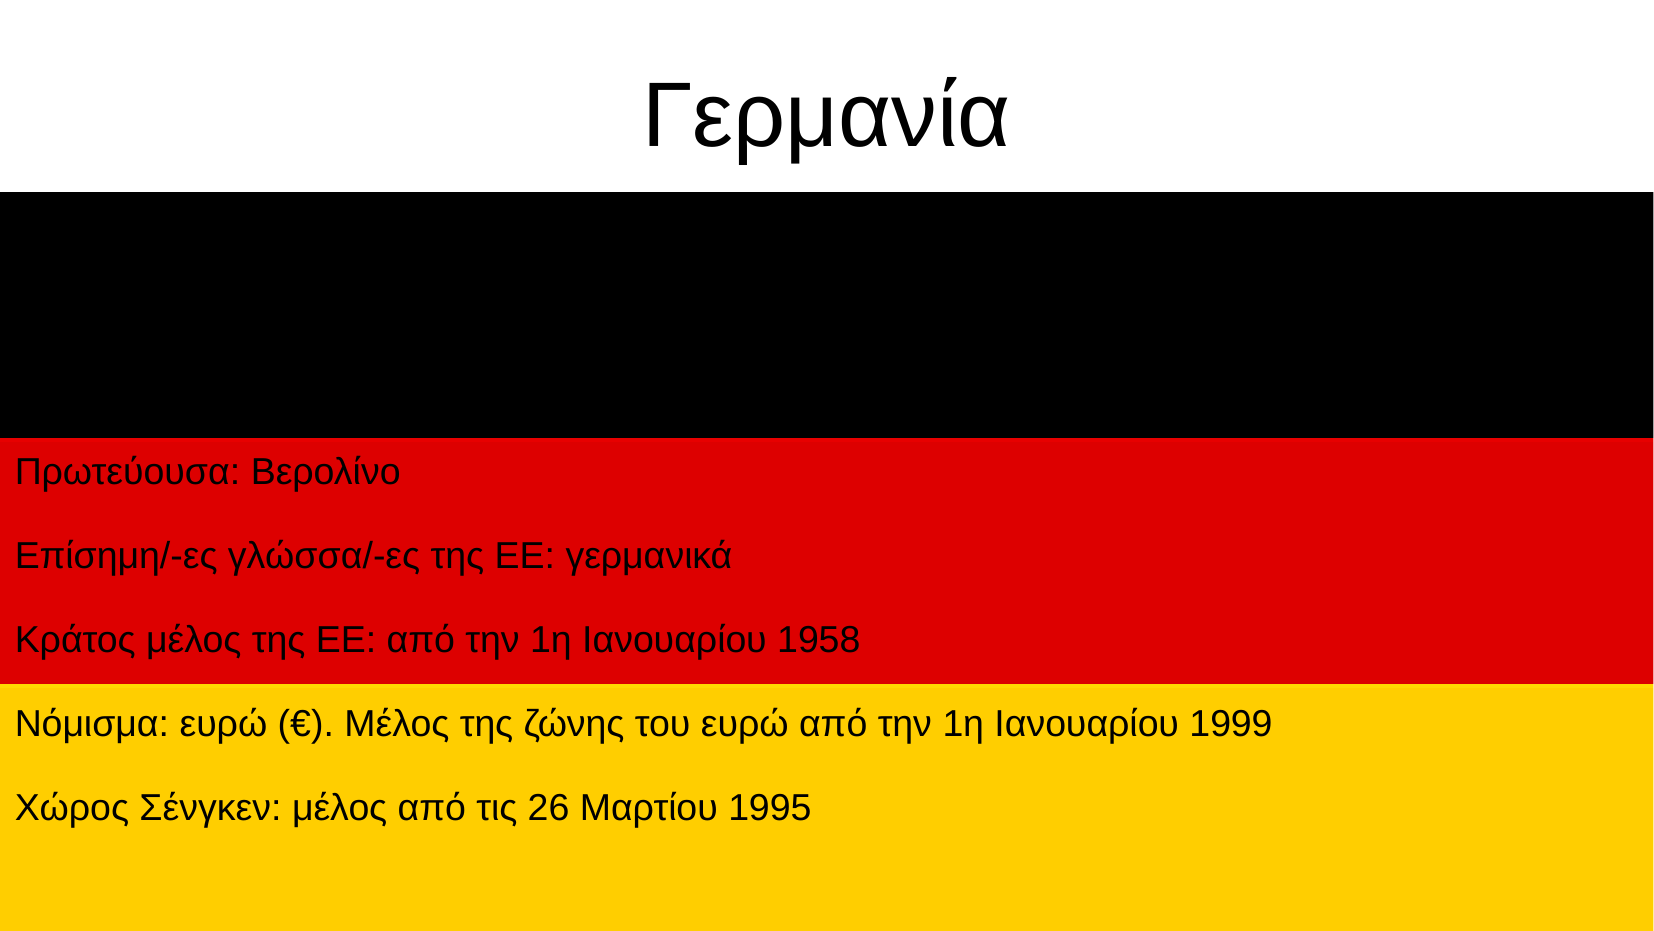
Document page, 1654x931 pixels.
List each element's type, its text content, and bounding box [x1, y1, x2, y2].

text_box Πρωτεύουσα: Βερολίνο Επίσημη/-ες γλώσσα/-ες της ΕΕ: γερμανικά Κράτος μέλος της ΕΕ: από την 1η Ιανουαρίου 1958 Νόμισμα: ευρώ (€). Μέλος της ζώνης του ευρώ από την 1η Ιανουαρίου 1999 Χώρος Σένγκεν: μέλος από τις 26 Μαρτίου 1995 [0, 442, 1289, 928]
picture [0, 192, 1654, 931]
title Γερμανία [82, 37, 1571, 192]
